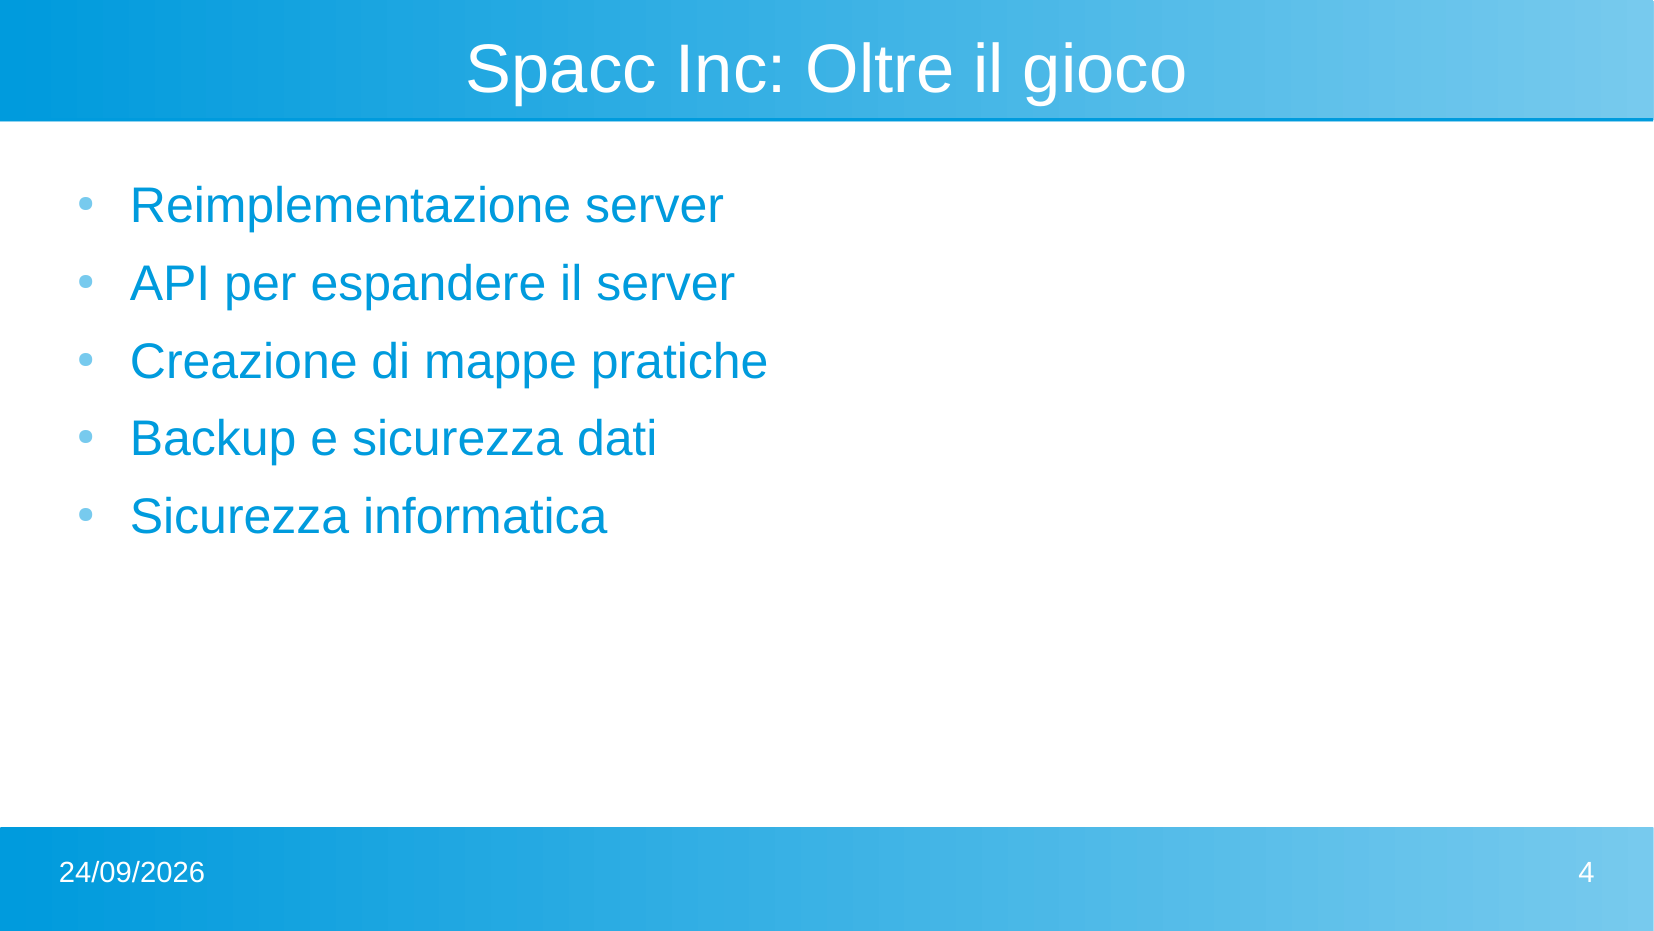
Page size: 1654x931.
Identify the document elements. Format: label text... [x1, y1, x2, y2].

title Spacc Inc: Oltre il gioco [59, 29, 1595, 108]
list Reimplementazione server API per espandere il server Creazione di mappe pratiche Backup e sicurezza dati Sicurezza informatica [59, 177, 1595, 768]
